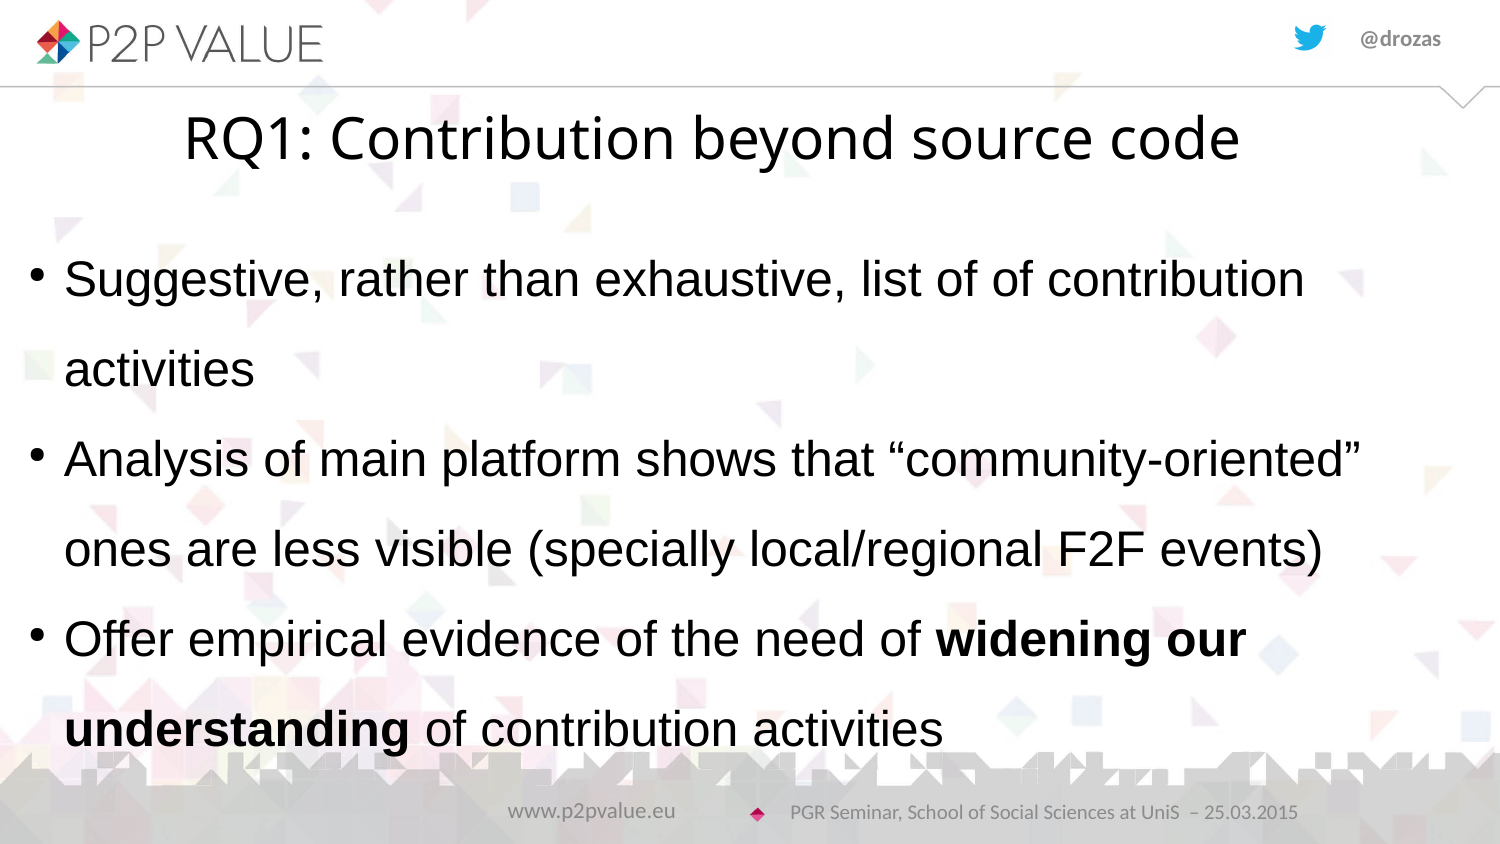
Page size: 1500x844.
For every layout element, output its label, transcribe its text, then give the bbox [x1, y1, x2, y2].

subtitle Suggestive, rather than exhaustive, list of of contribution activities Analysis of main platform shows that “community-oriented” ones are less visible (specially local/regional F2F events) Offer empirical evidence of the need of widening our understanding of contribution activities [15, 210, 1496, 766]
text_box www.p2pvalue.eu [501, 789, 720, 829]
title RQ1: Contribution beyond source code [60, 92, 1366, 181]
text_box PGR Seminar, School of Social Sciences at UniS – 25.03.2015 [777, 788, 1470, 834]
picture [0, 0, 1500, 844]
text_box @drozas [1333, 15, 1455, 60]
